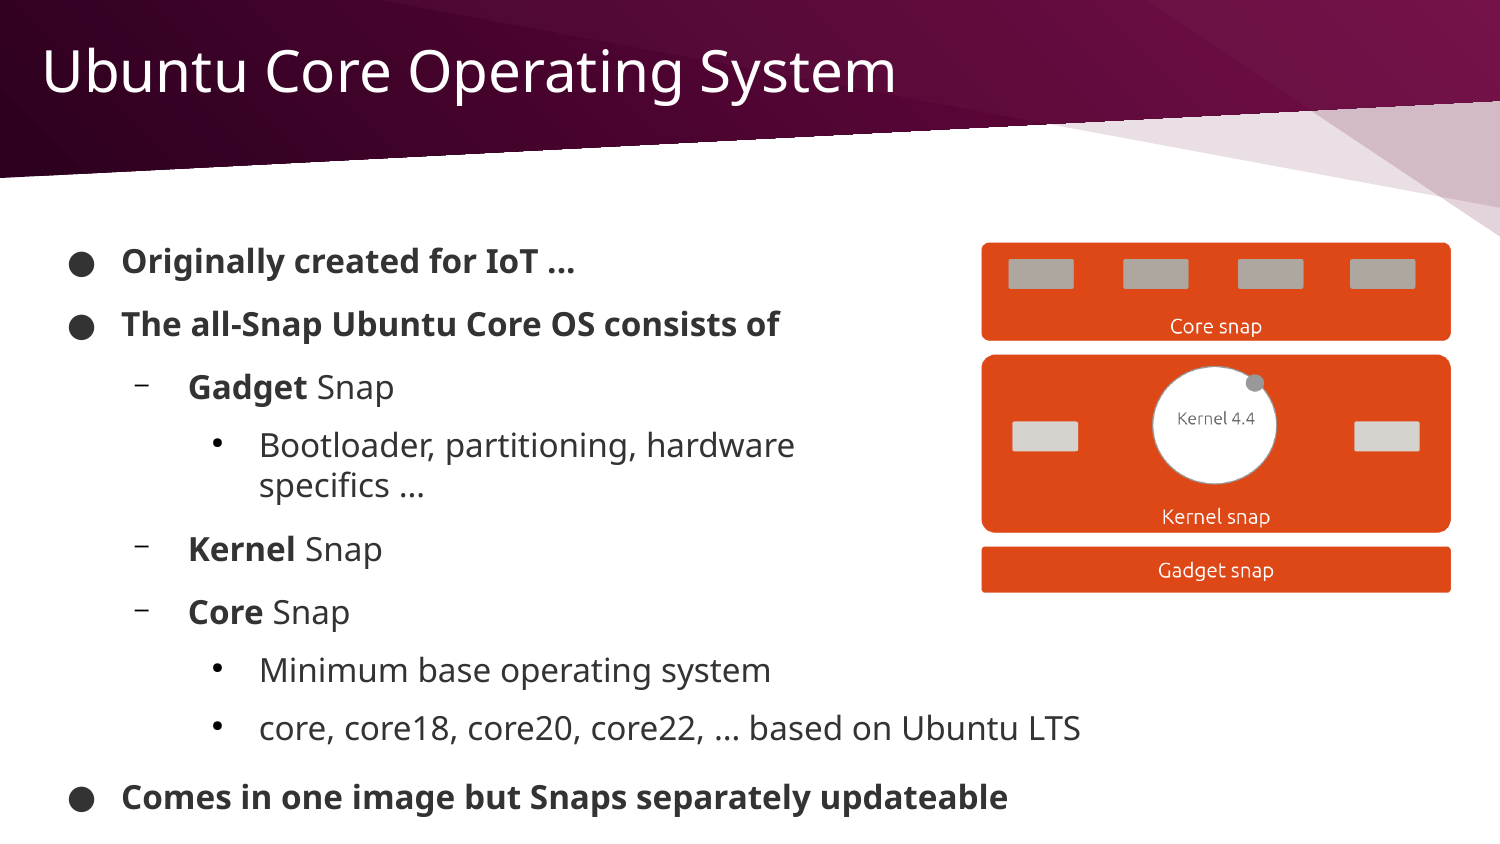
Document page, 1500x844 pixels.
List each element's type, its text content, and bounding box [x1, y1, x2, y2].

list Originally created for IoT ... The all-Snap Ubuntu Core OS consists of Gadget Snap Bootloader, partitioning, hardware specifics … Kernel Snap Core Snap Minimum base operating system core, core18, core20, core22, … based on Ubuntu LTS Comes in one image but Snaps separately updateable [35, 229, 1324, 789]
title Ubuntu Core Operating System [41, 5, 1336, 134]
picture [975, 235, 1459, 601]
